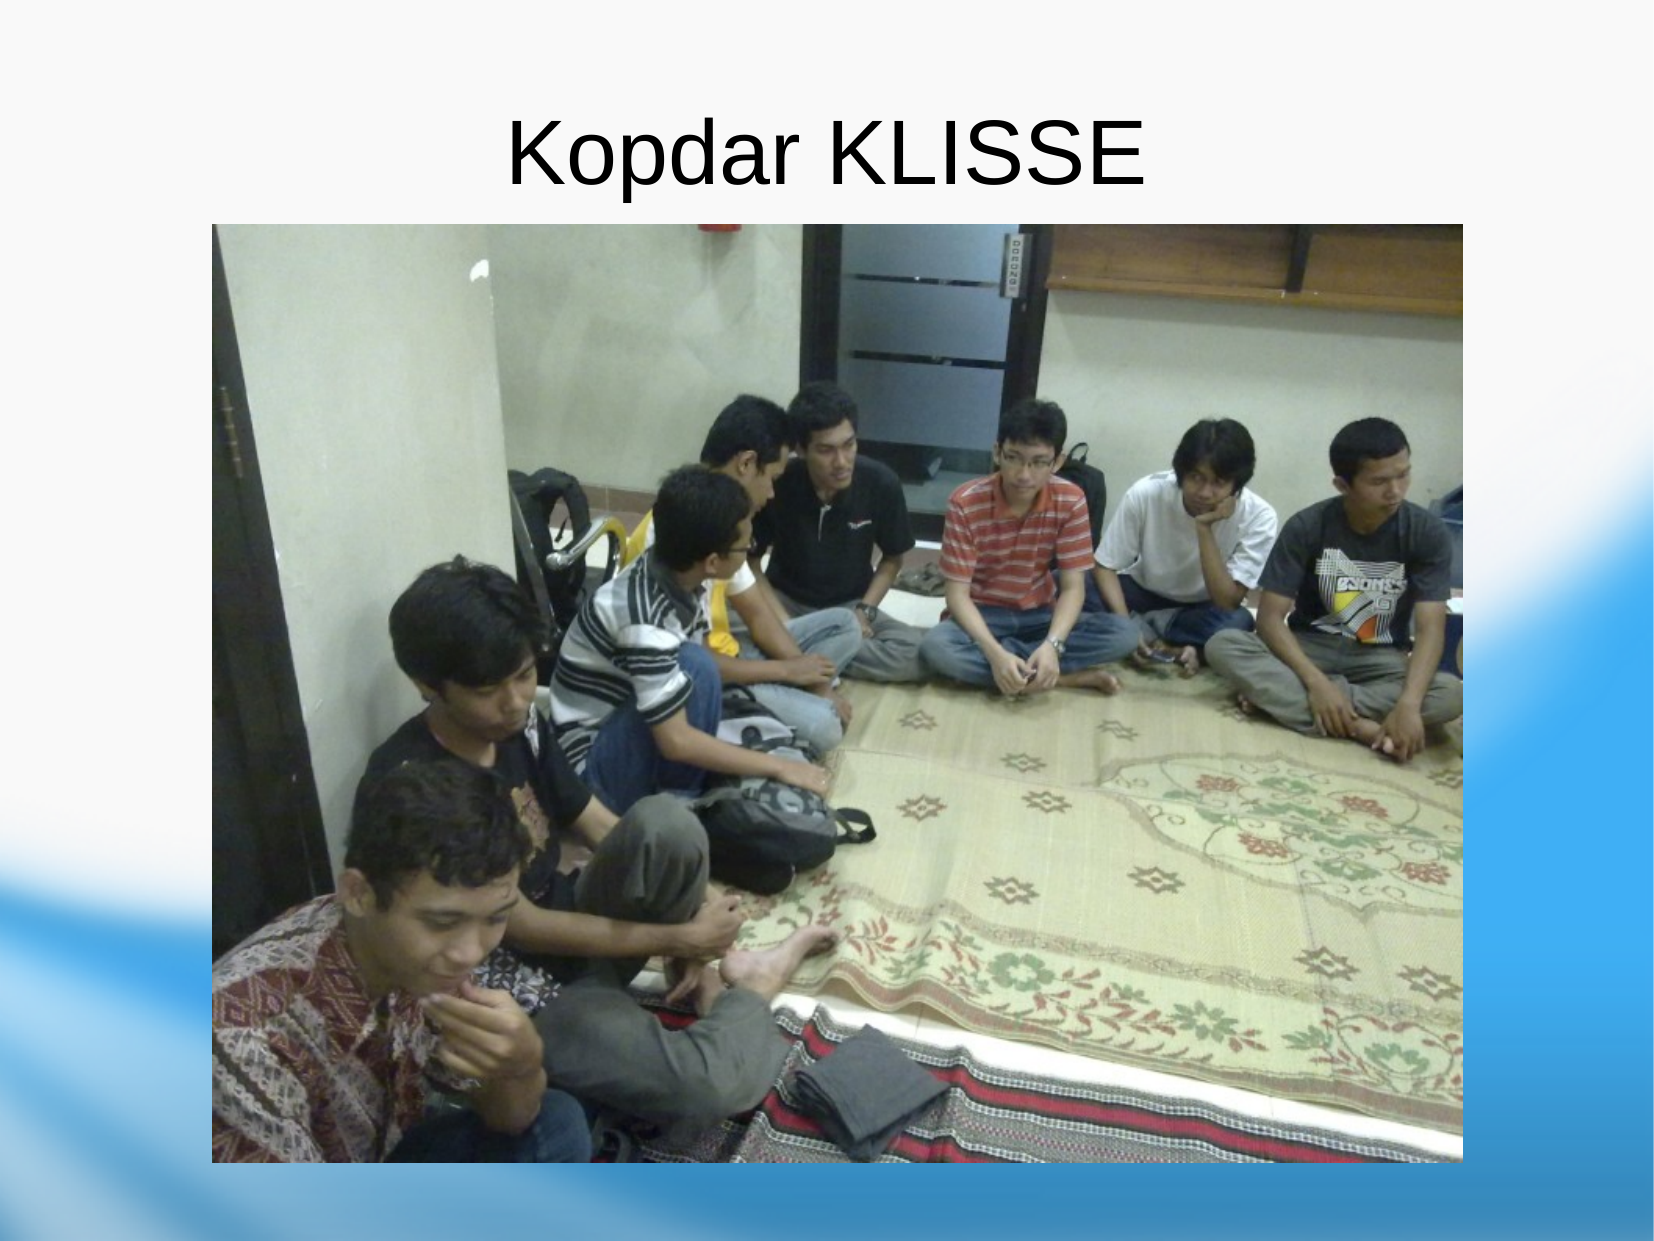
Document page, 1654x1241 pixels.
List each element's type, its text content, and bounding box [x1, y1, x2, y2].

picture [0, 0, 1654, 1241]
title Kopdar KLISSE [82, 56, 1571, 250]
